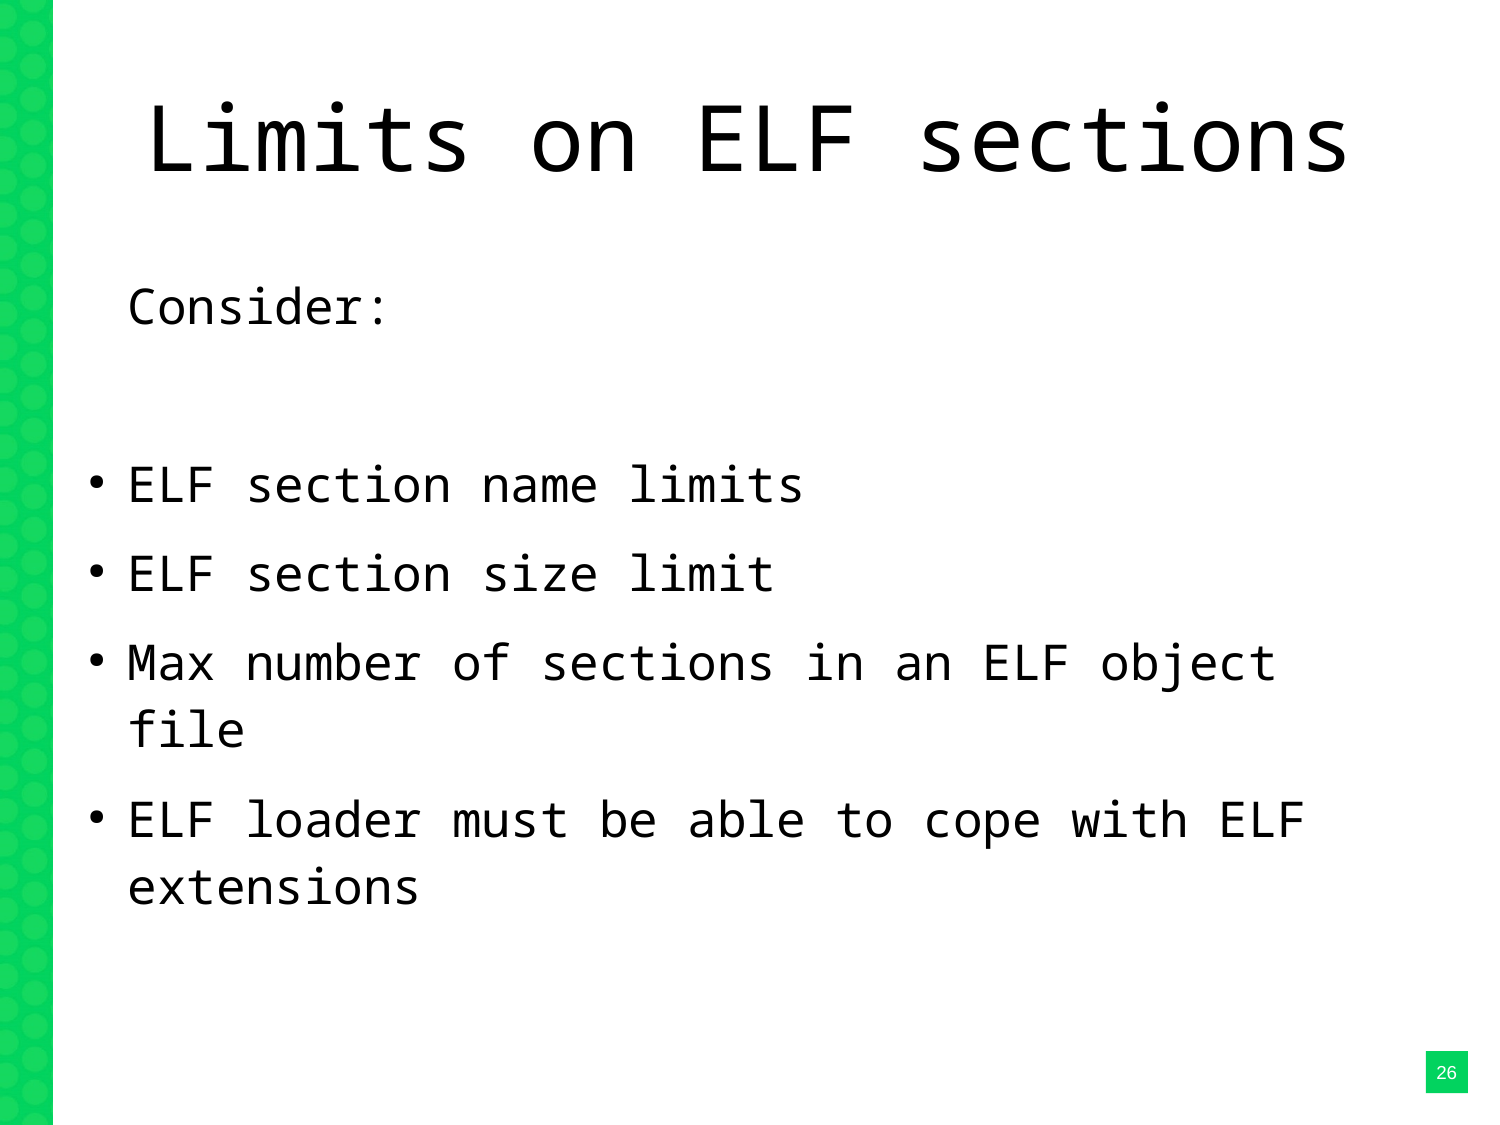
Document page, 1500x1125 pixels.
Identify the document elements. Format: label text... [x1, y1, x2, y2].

title Limits on ELF sections [75, 42, 1426, 229]
list Consider: ELF section name limits ELF section size limit Max number of sections in an ELF object file ELF loader must be able to cope with ELF extensions [75, 271, 1426, 924]
picture [0, 0, 53, 1125]
text_box <number> [1425, 1051, 1468, 1094]
